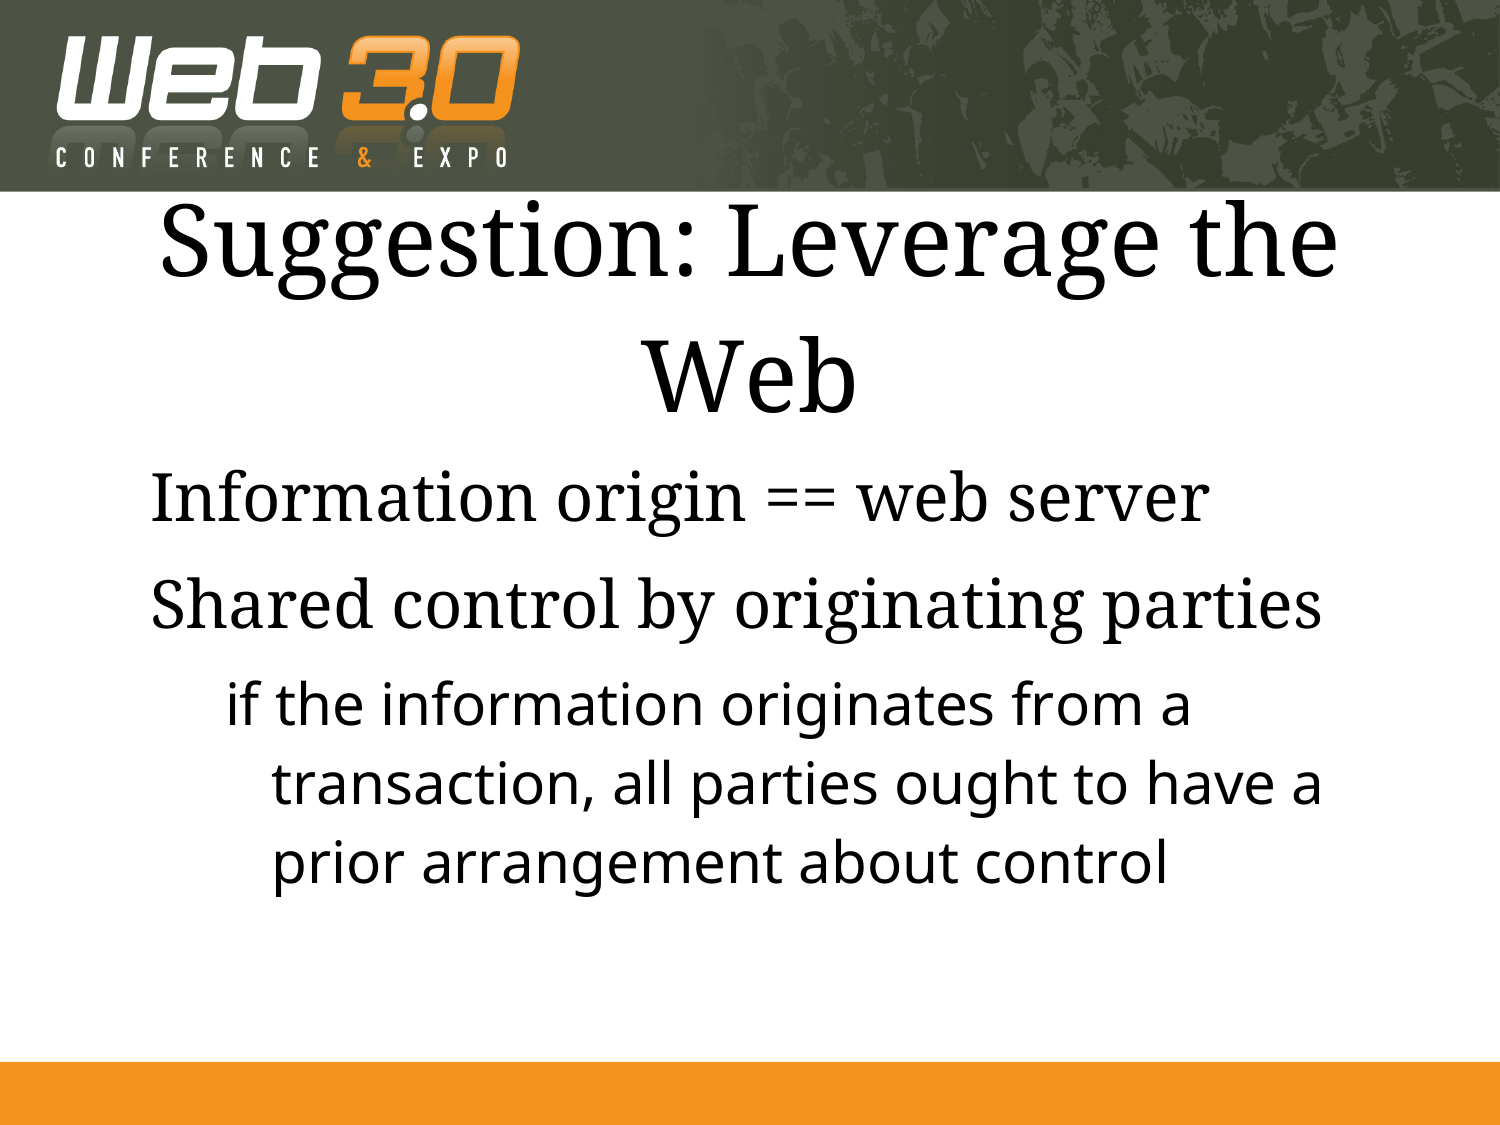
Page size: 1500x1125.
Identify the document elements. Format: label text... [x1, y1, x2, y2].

picture [0, 0, 1500, 1125]
list Information origin == web server Shared control by originating parties if the information originates from a transaction, all parties ought to have a prior arrangement about control [150, 449, 1426, 1125]
title Suggestion: Leverage the Web [112, 211, 1388, 400]
